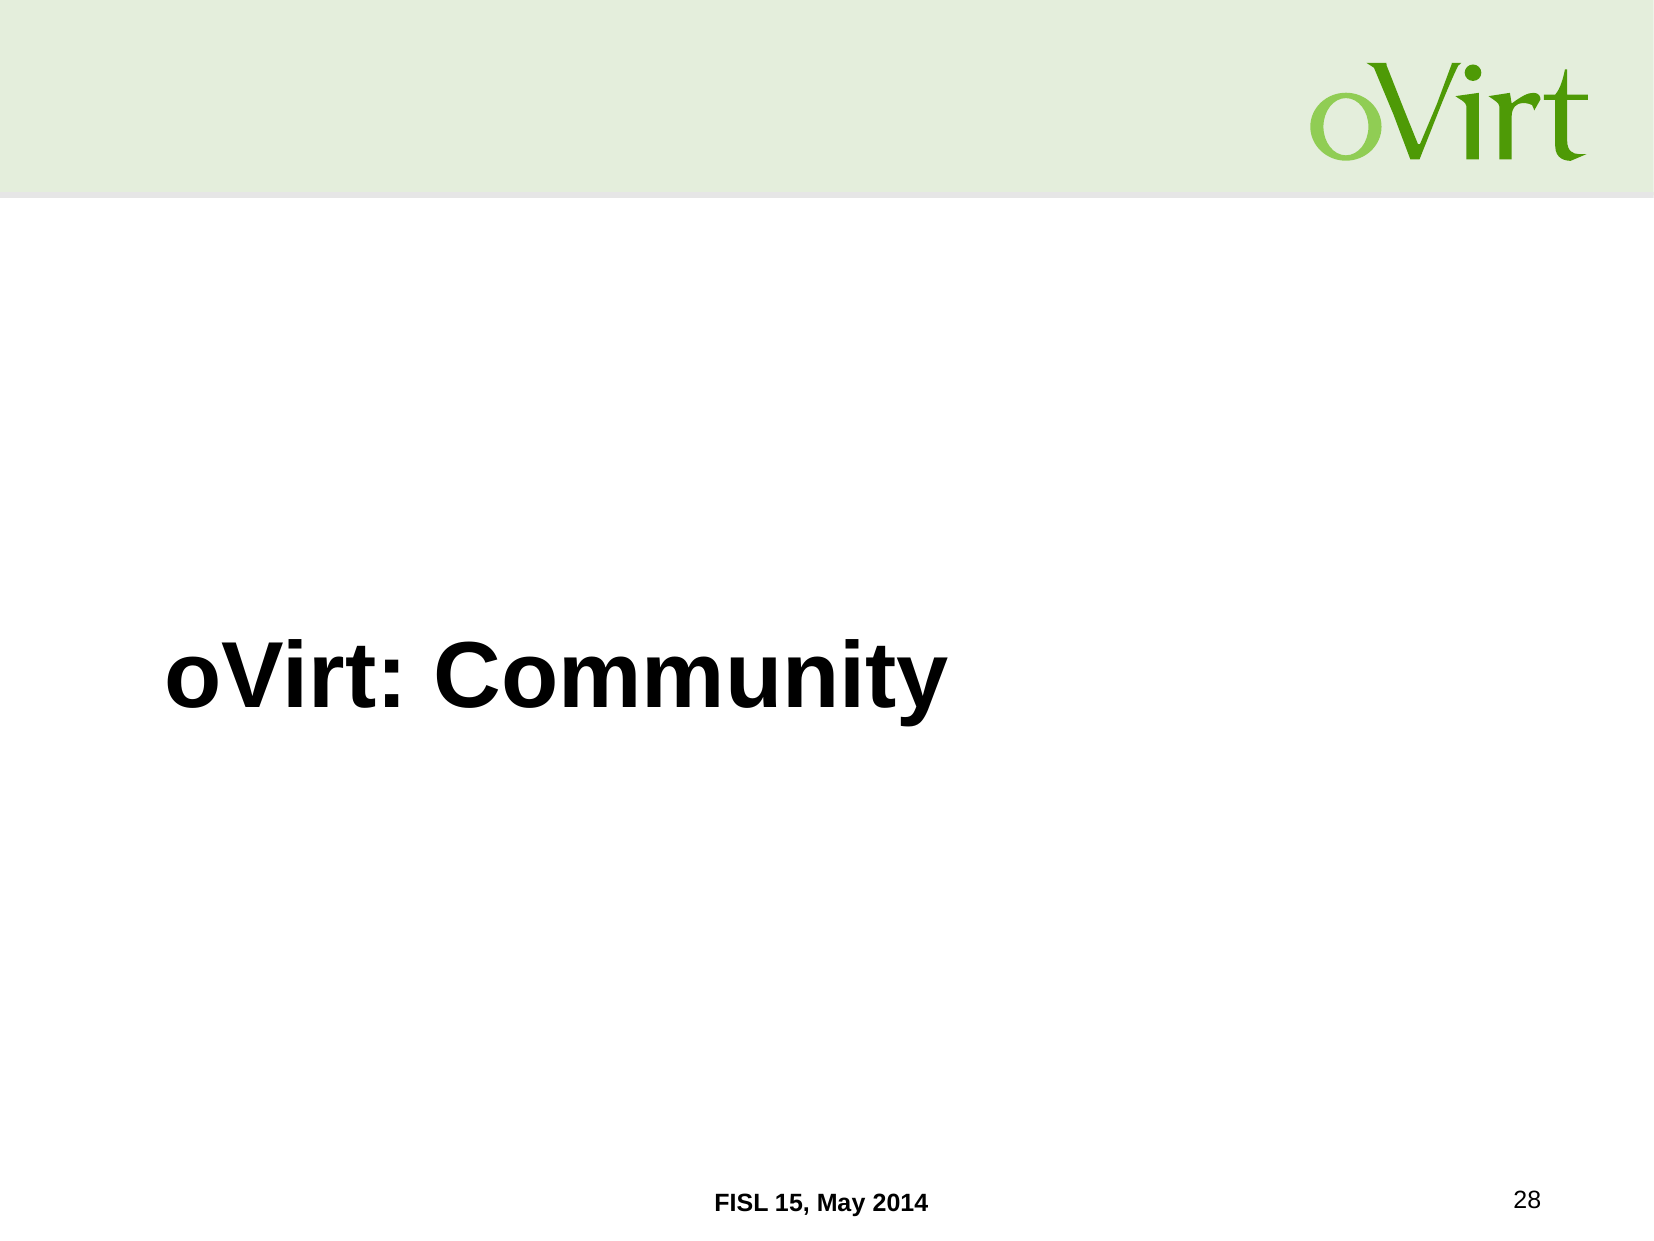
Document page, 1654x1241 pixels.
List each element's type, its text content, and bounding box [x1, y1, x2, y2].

text_box oVirt: Community [150, 615, 1654, 750]
